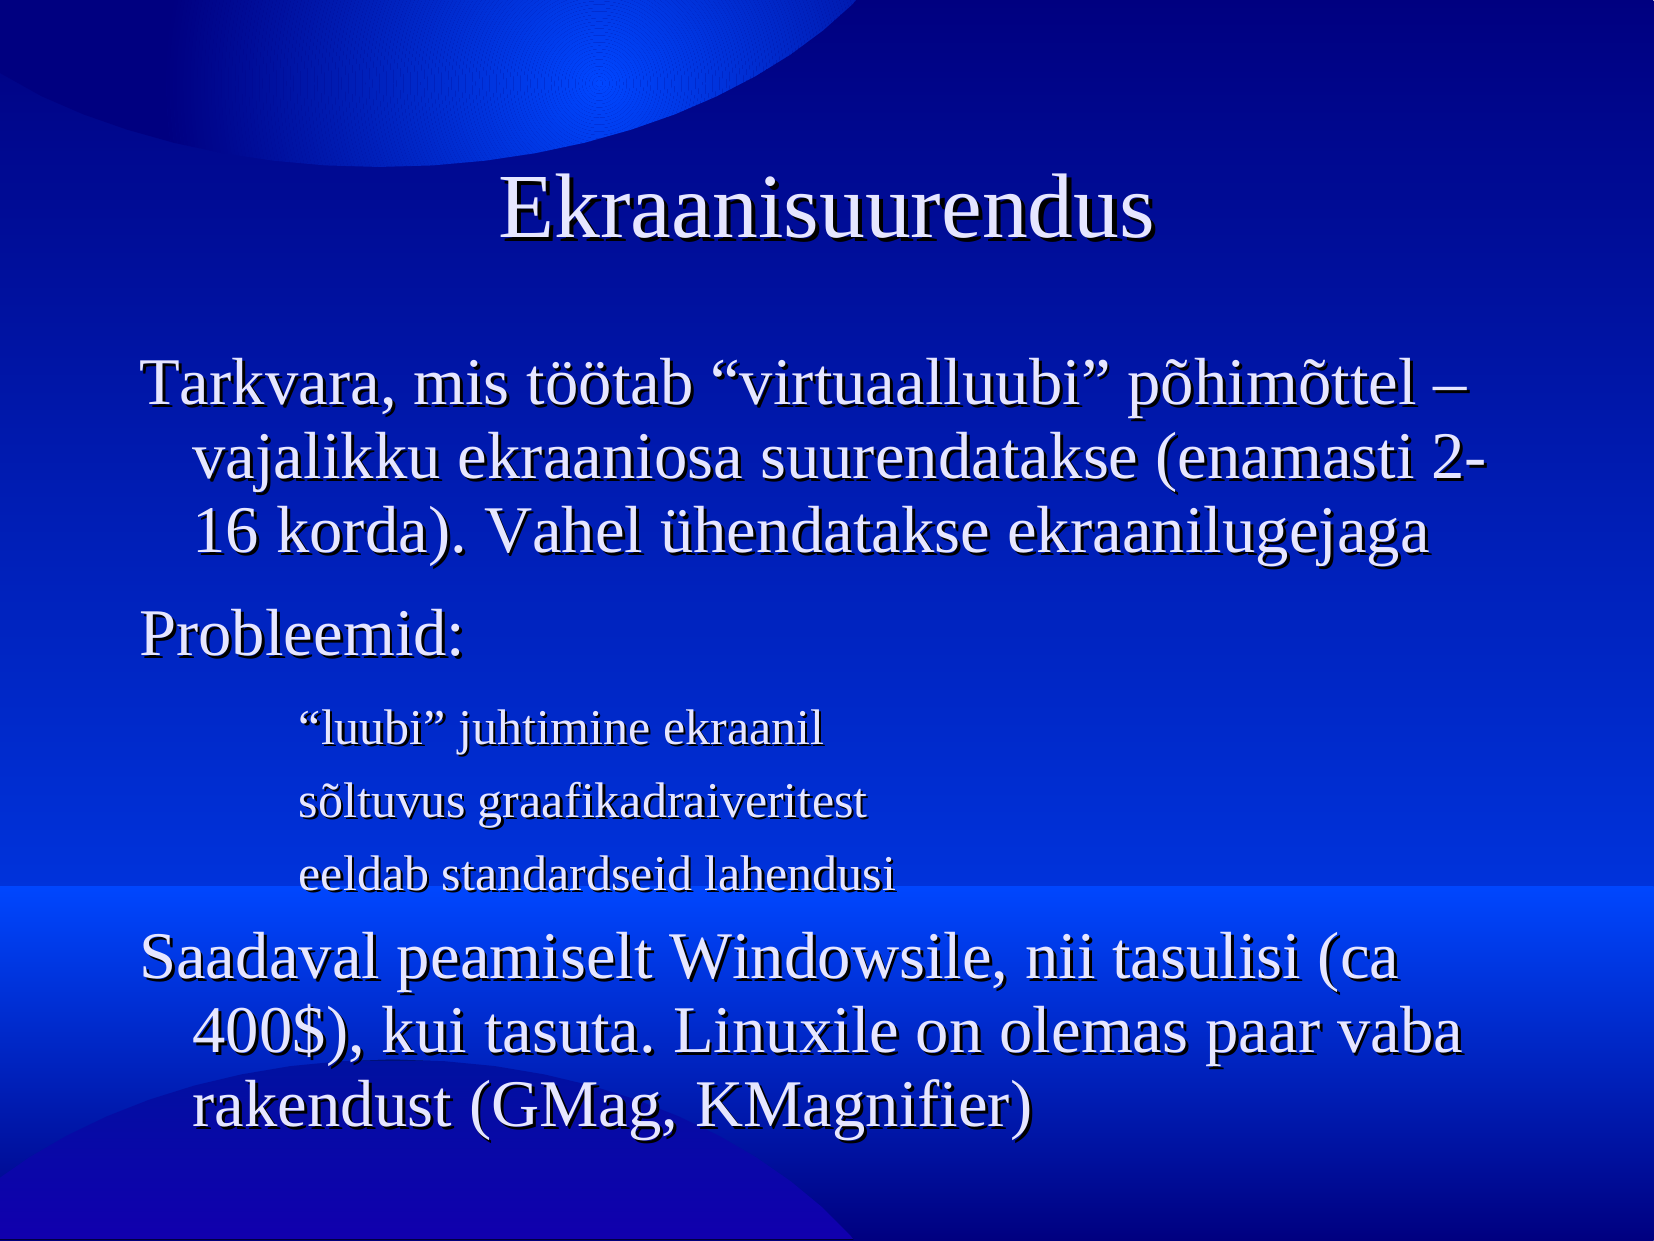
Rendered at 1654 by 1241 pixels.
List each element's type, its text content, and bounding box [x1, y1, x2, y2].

list Tarkvara, mis töötab “virtuaalluubi” põhimõttel – vajalikku ekraaniosa suurendatakse (enamasti 2-16 korda). Vahel ühendatakse ekraanilugejaga Probleemid: “luubi” juhtimine ekraanil sõltuvus graafikadraiveritest eeldab standardseid lahendusi Saadaval peamiselt Windowsile, nii tasulisi (ca 400$), kui tasuta. Linuxile on olemas paar vaba rakendust (GMag, KMagnifier) [121, 344, 1534, 1142]
title Ekraanisuurendus [121, 102, 1534, 311]
